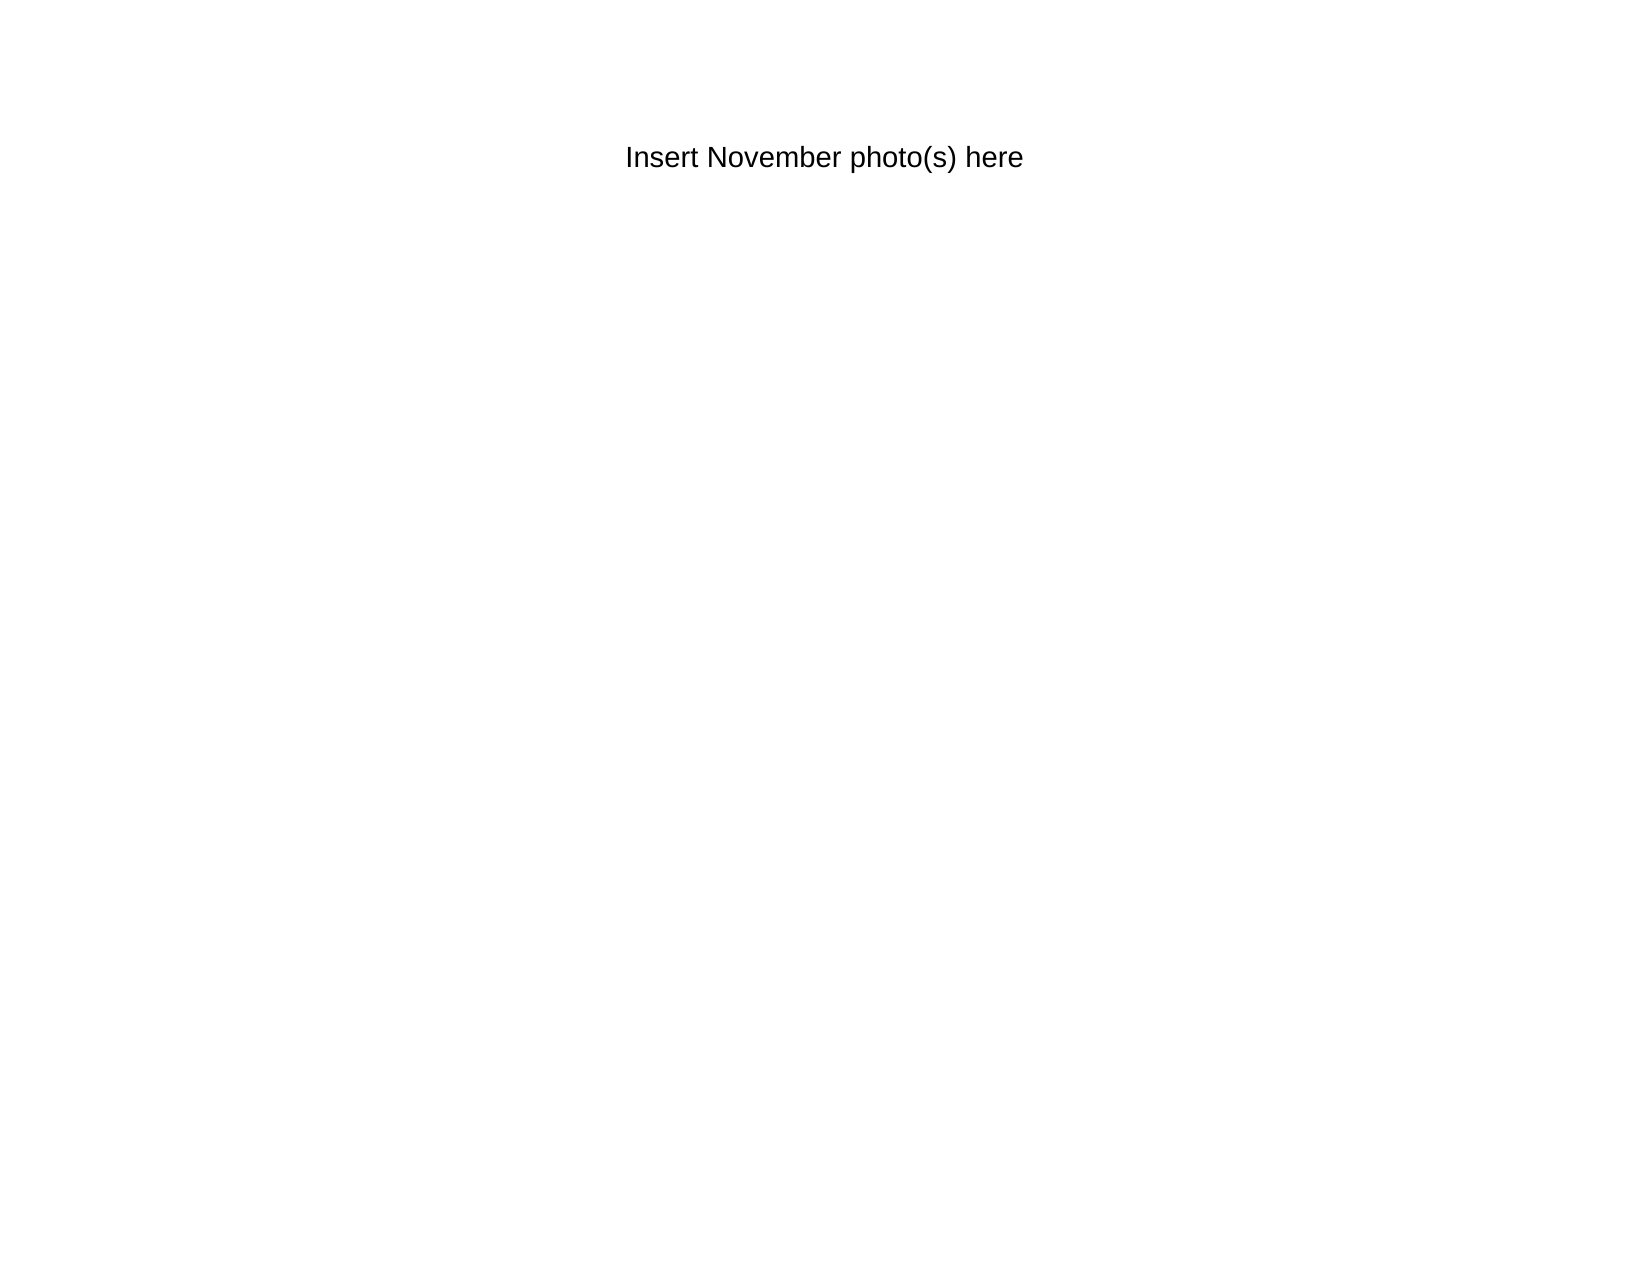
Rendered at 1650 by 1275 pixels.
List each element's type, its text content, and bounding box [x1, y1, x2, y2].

title Insert November photo(s) here [82, 50, 1568, 264]
